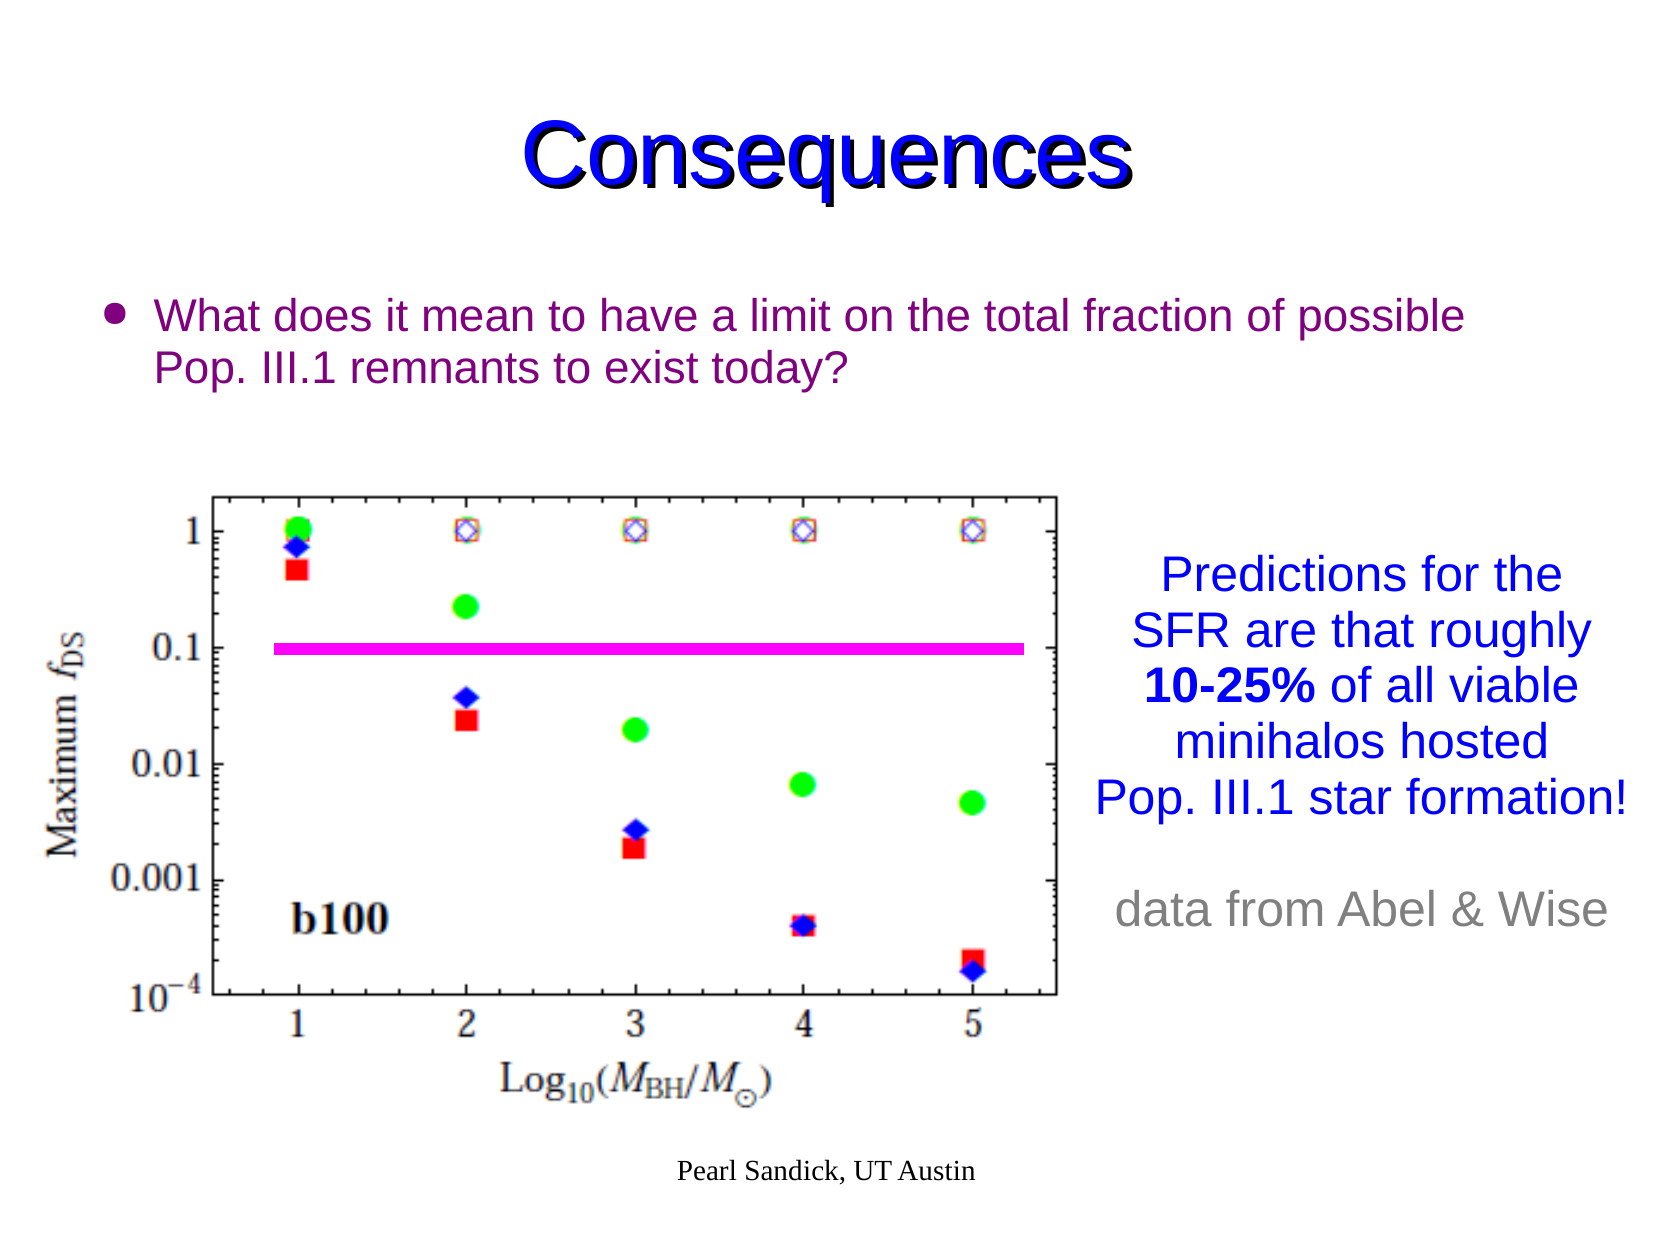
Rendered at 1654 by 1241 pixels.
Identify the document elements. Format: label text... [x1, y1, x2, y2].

picture [43, 487, 1119, 1115]
list What does it mean to have a limit on the total fraction of possible Pop. III.1 remnants to exist today? [82, 290, 1571, 1109]
title Consequences [82, 56, 1571, 250]
text_box Predictions for the SFR are that roughly 10-25% of all viable minihalos hosted Pop. III.1 star formation! data from Abel & Wise [1079, 538, 1638, 991]
